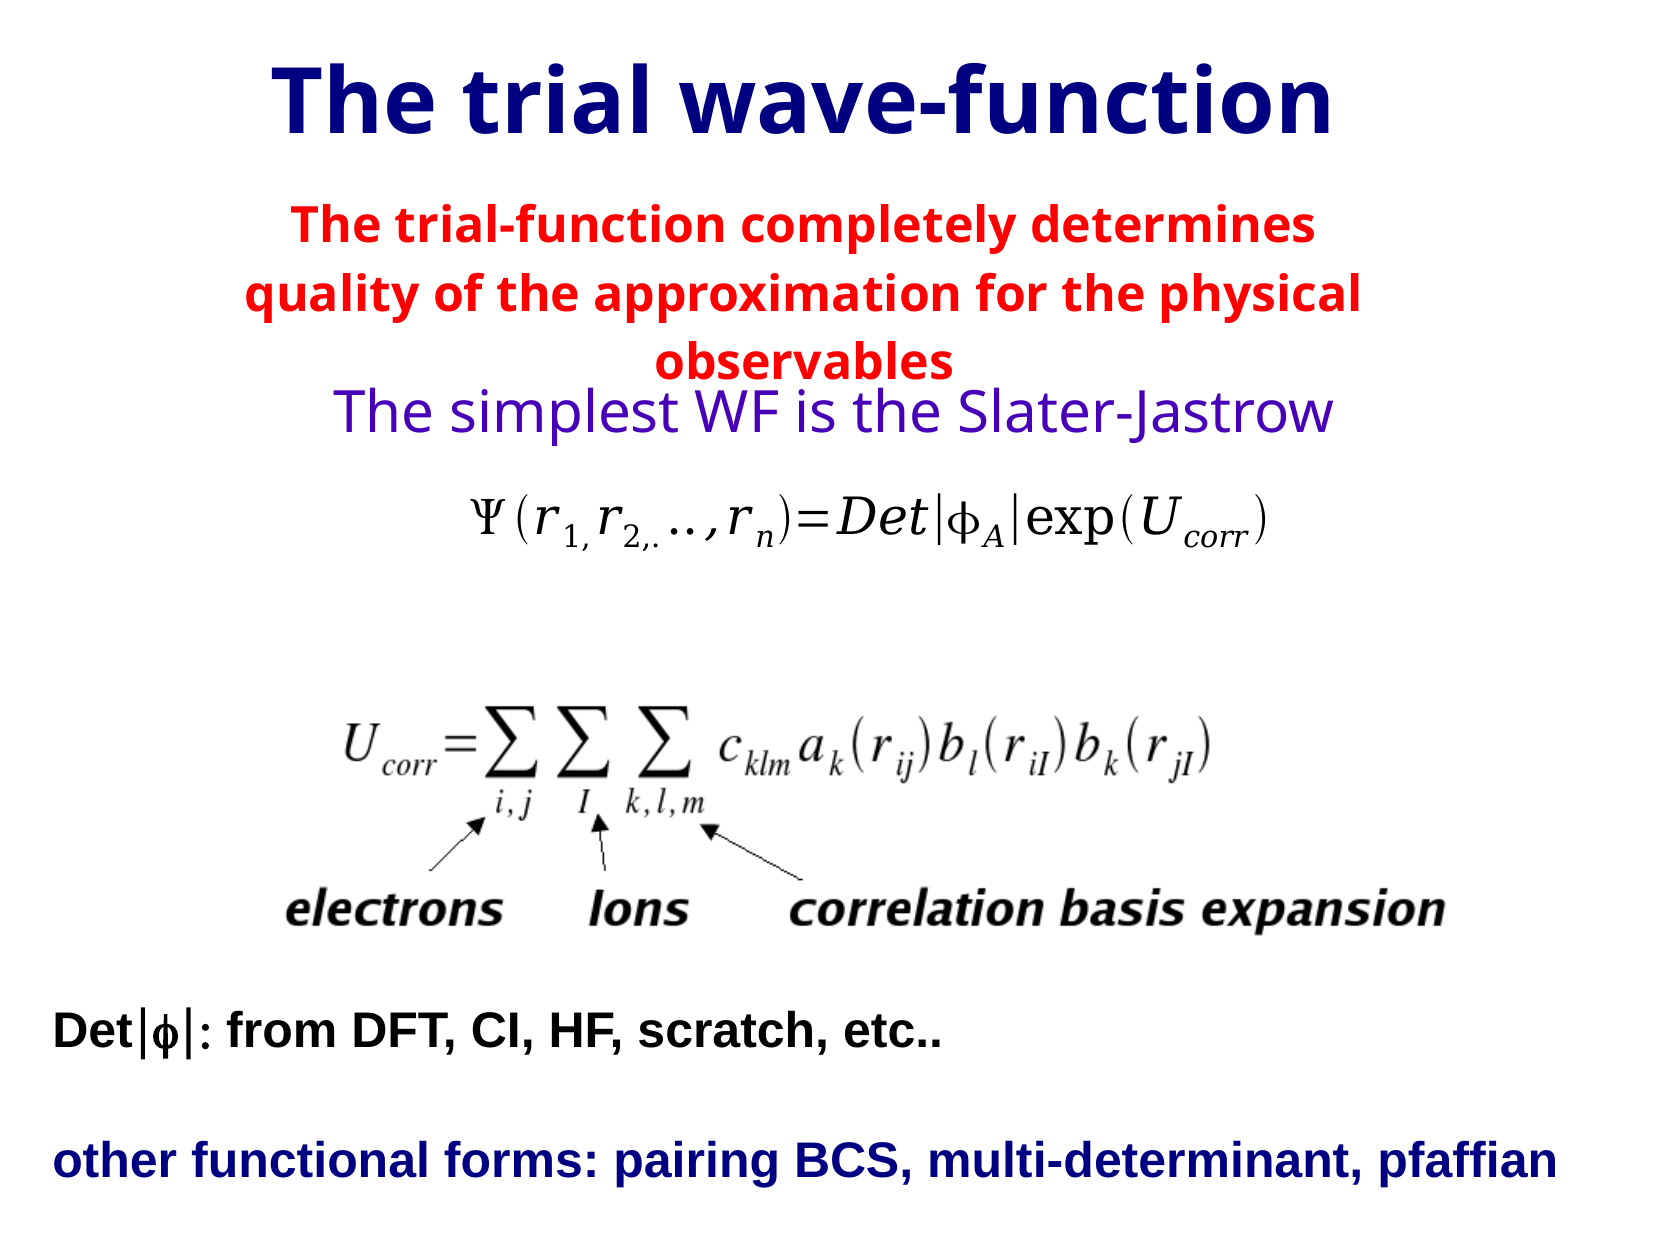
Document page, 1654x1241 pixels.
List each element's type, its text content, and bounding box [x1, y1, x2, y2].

text_box The simplest WF is the Slater-Jastrow [177, 331, 1491, 489]
chart [457, 489, 1280, 568]
text_box other functional forms: pairing BCS, multi-determinant, pfaffian [37, 1125, 1304, 1205]
text_box The trial-function completely determines quality of the approximation for the physical observables [109, 208, 1499, 318]
text_box Det|f|: from DFT, CI, HF, scratch, etc.. [37, 995, 822, 1076]
picture [187, 672, 1533, 970]
title The trial wave-function [53, 0, 1554, 208]
